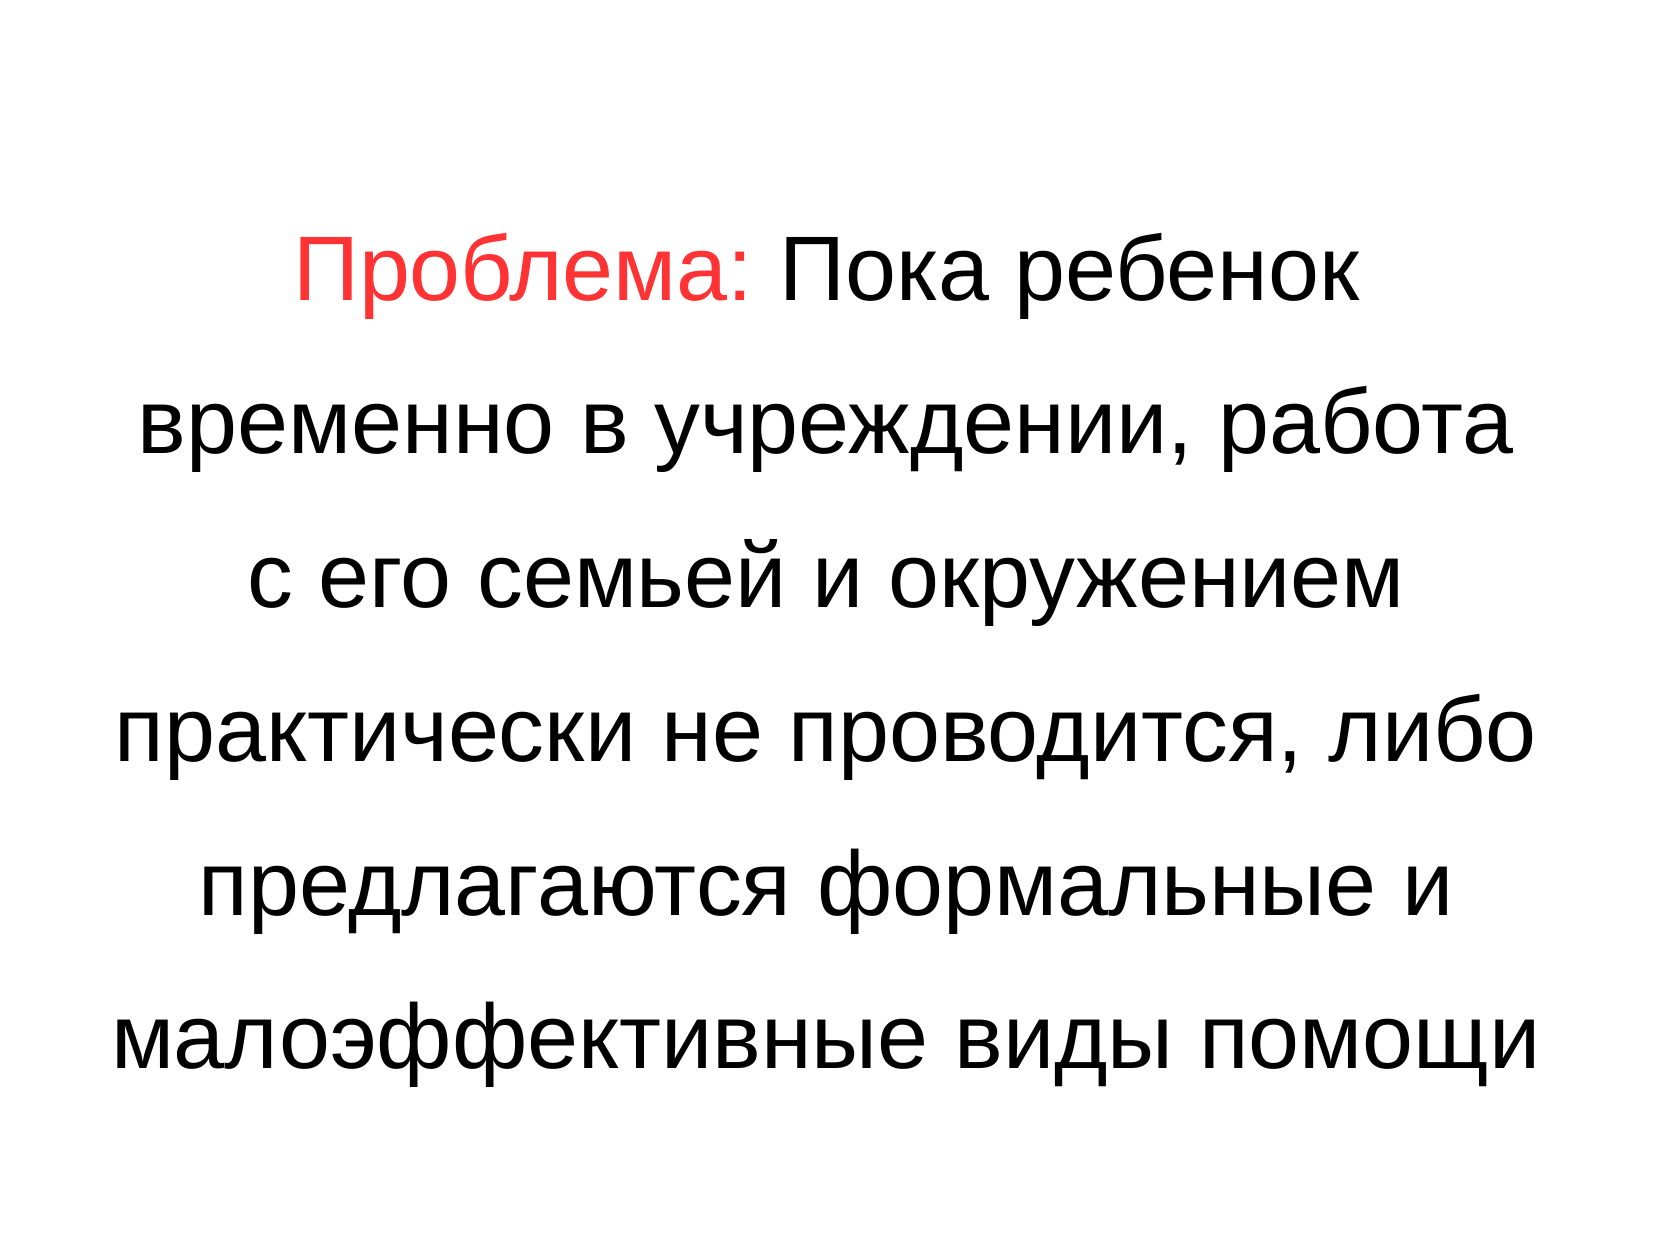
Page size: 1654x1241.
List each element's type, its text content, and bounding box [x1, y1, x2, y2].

text_box Проблема: Пока ребенок временно в учреждении, работа с его семьей и окружением практически не проводится, либо предлагаются формальные и малоэффективные виды помощи [88, 158, 1565, 1093]
